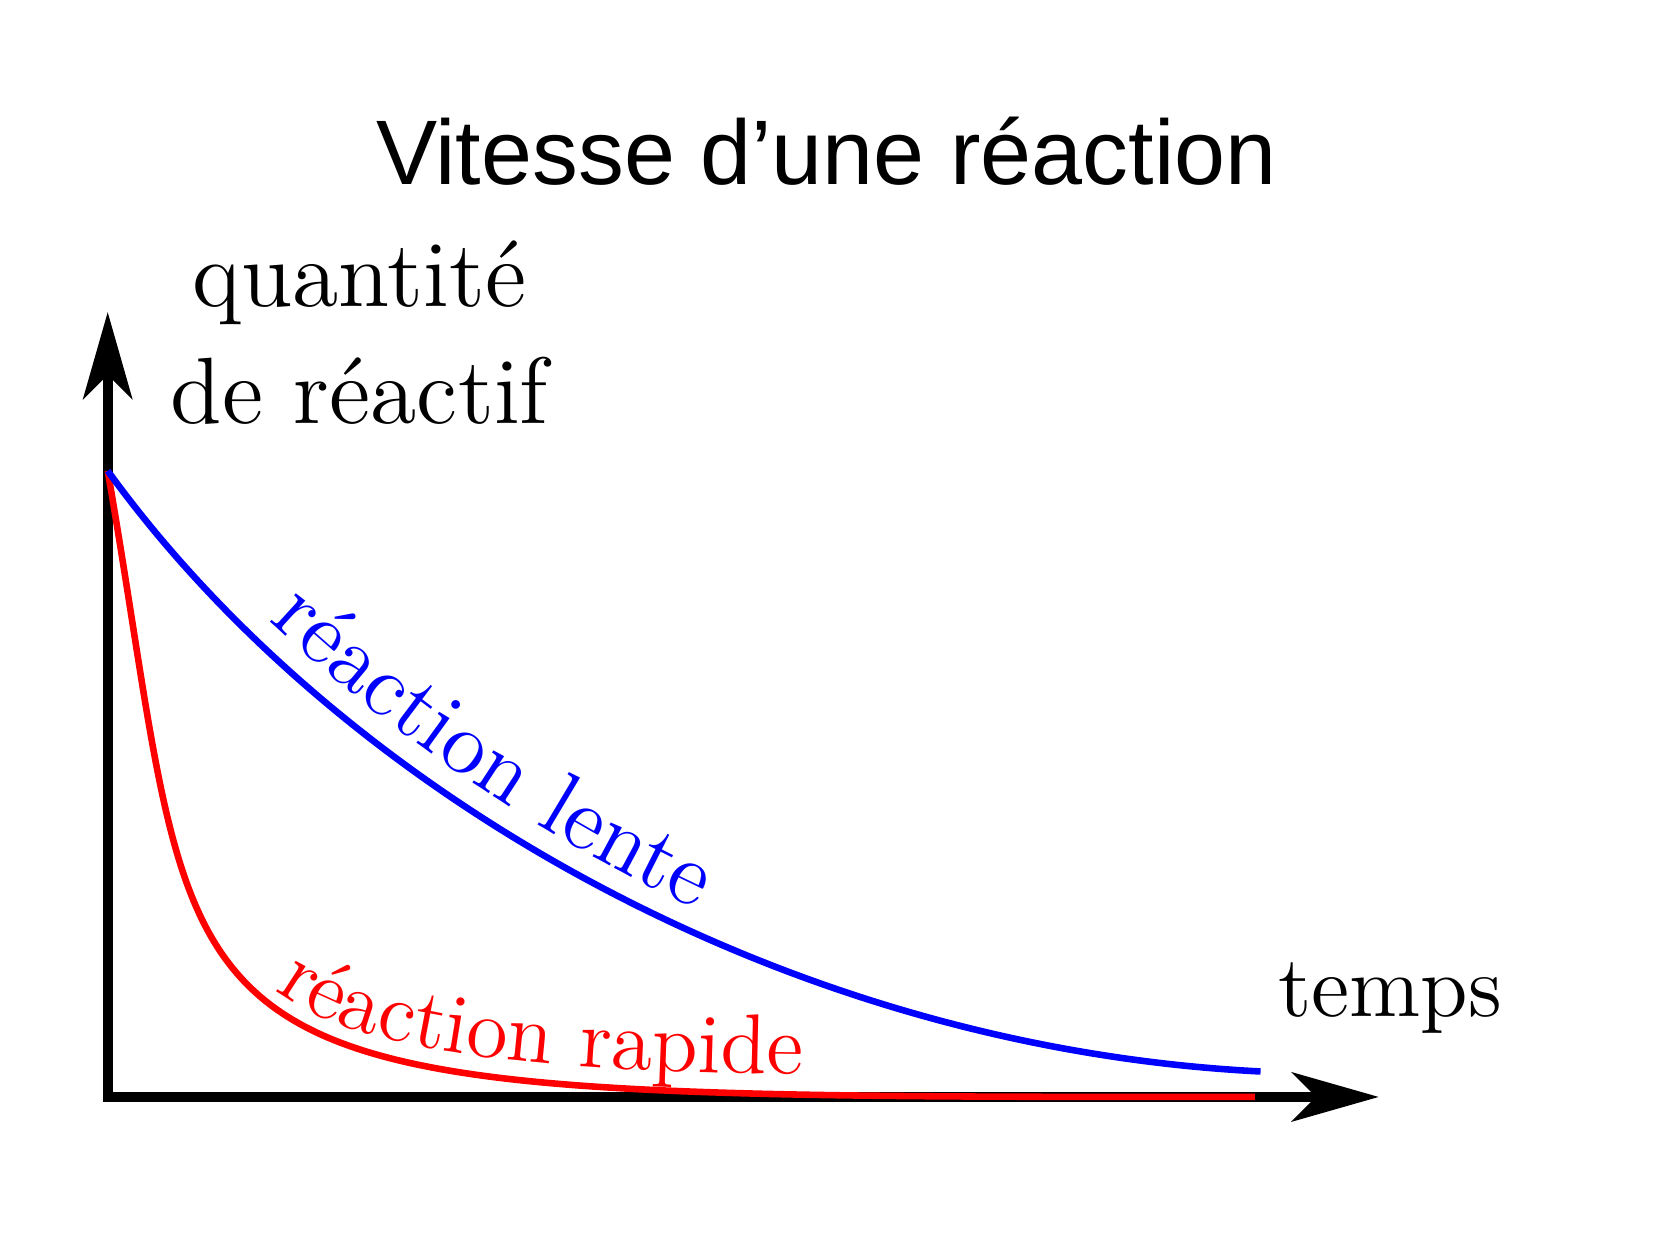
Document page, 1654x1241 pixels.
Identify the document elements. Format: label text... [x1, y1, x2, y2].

picture [82, 240, 1500, 1123]
title Vitesse d’une réaction [82, 49, 1571, 257]
